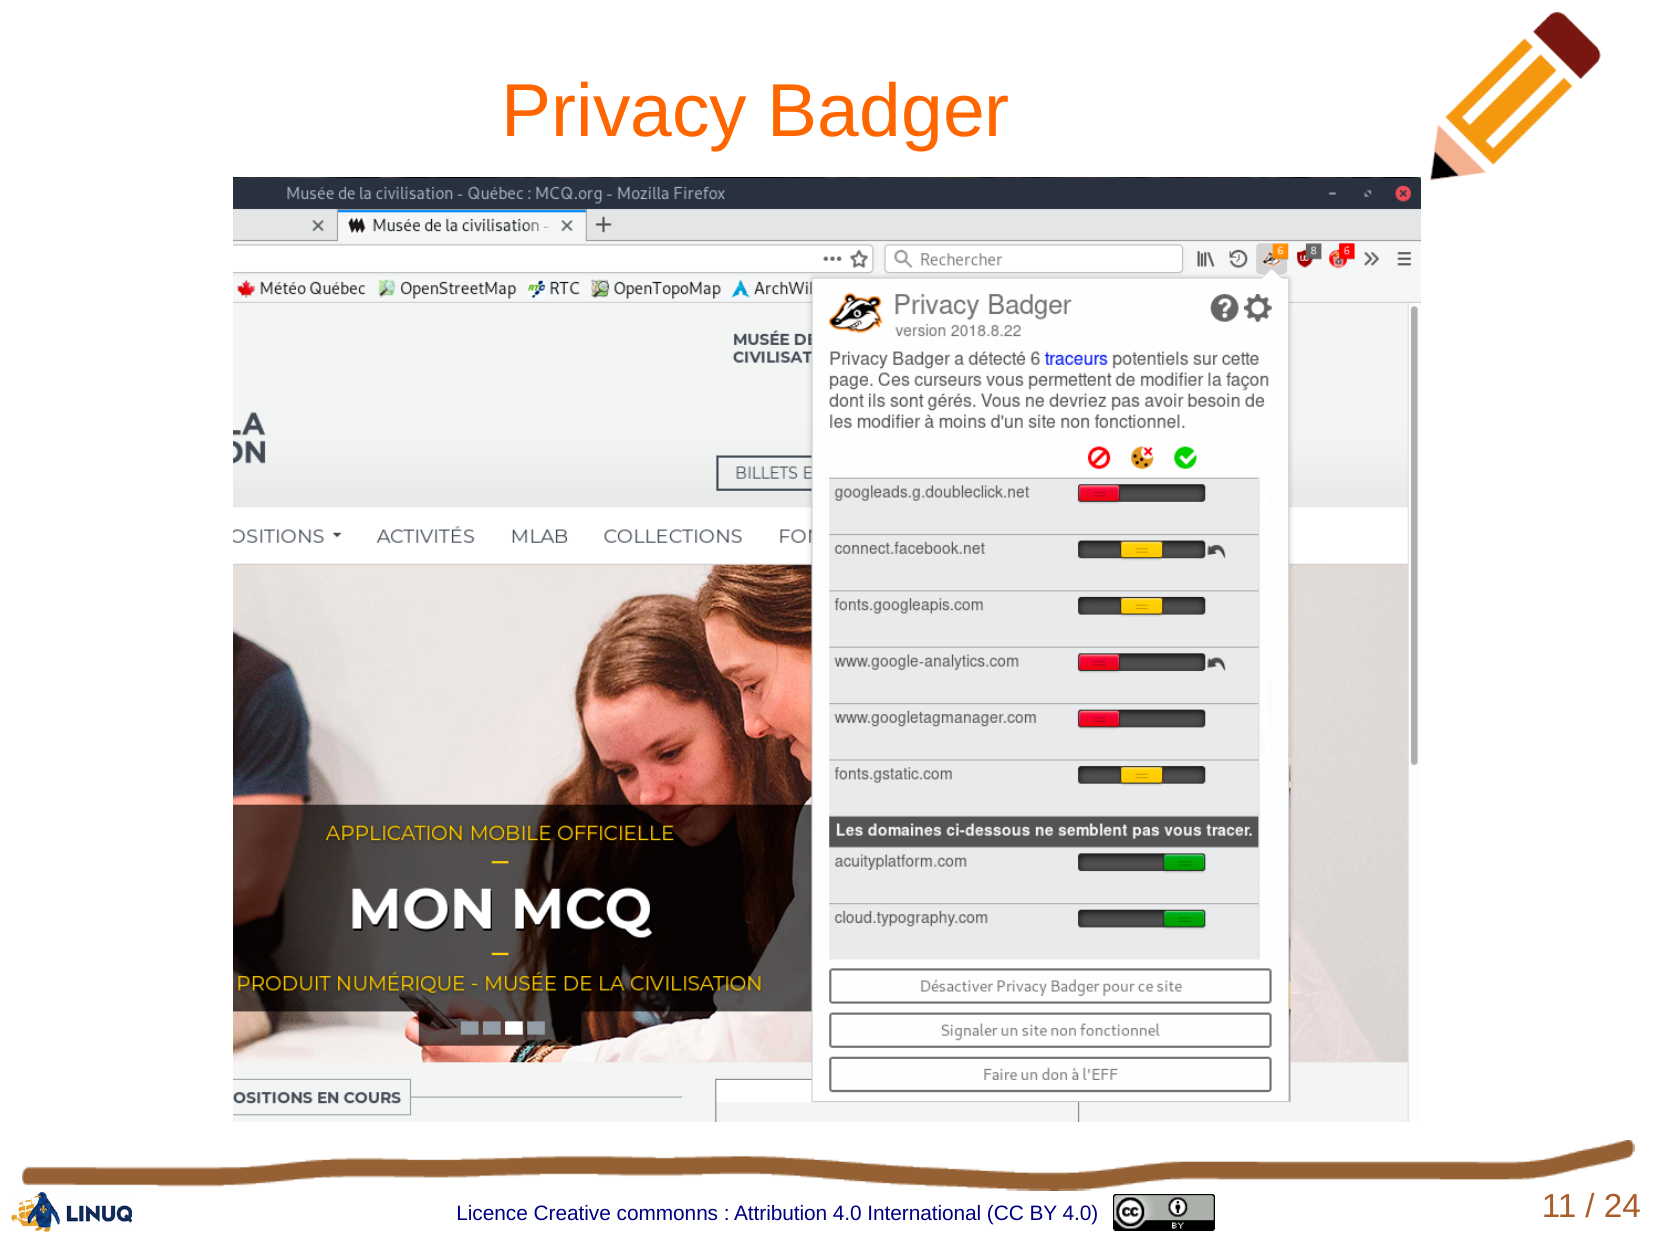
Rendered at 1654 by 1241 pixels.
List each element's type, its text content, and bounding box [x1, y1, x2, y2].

picture [22, 1140, 1635, 1191]
picture [233, 177, 1421, 1123]
picture [11, 1192, 132, 1232]
picture [1430, 12, 1601, 181]
picture [1113, 1194, 1215, 1231]
title Privacy Badger [82, 49, 1430, 172]
